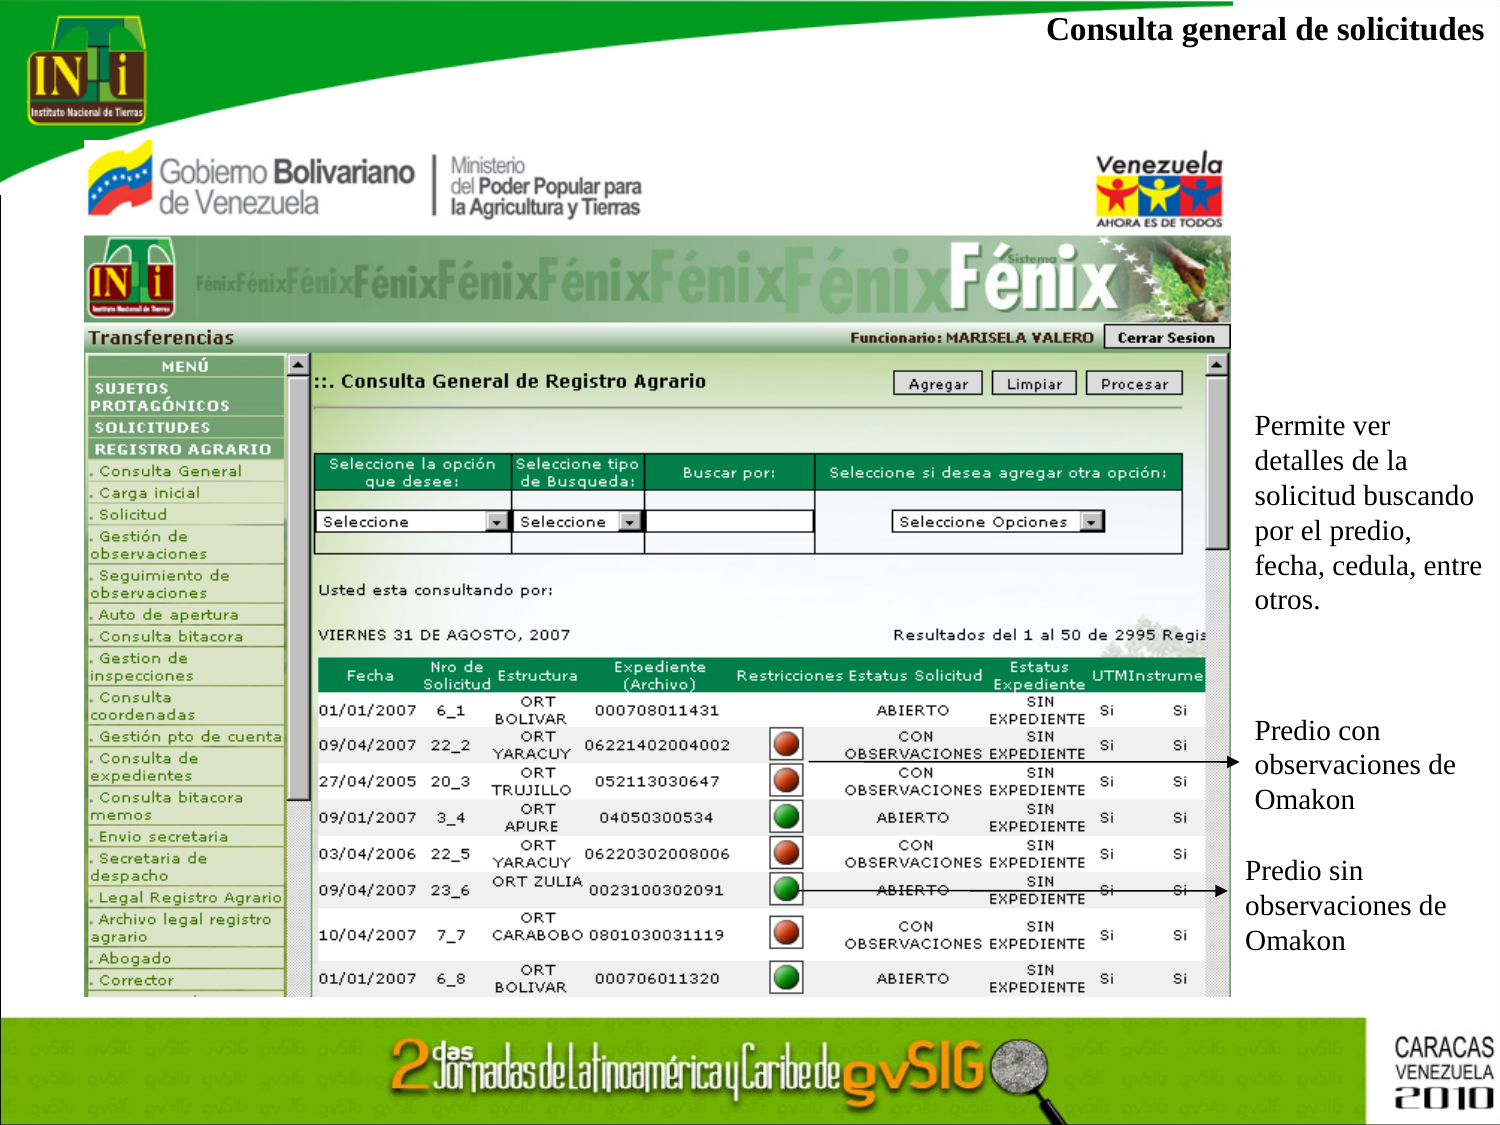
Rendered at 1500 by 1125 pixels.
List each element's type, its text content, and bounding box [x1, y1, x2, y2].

text_box Predio sin observaciones de Omakon [1230, 843, 1491, 965]
text_box Consulta general de solicitudes [634, 0, 1500, 56]
text_box Predio con observaciones de Omakon [1239, 703, 1500, 824]
text_box Permite ver detalles de la solicitud buscando por el predio, fecha, cedula, entre otros. [1239, 398, 1500, 624]
picture [0, 0, 1500, 1125]
